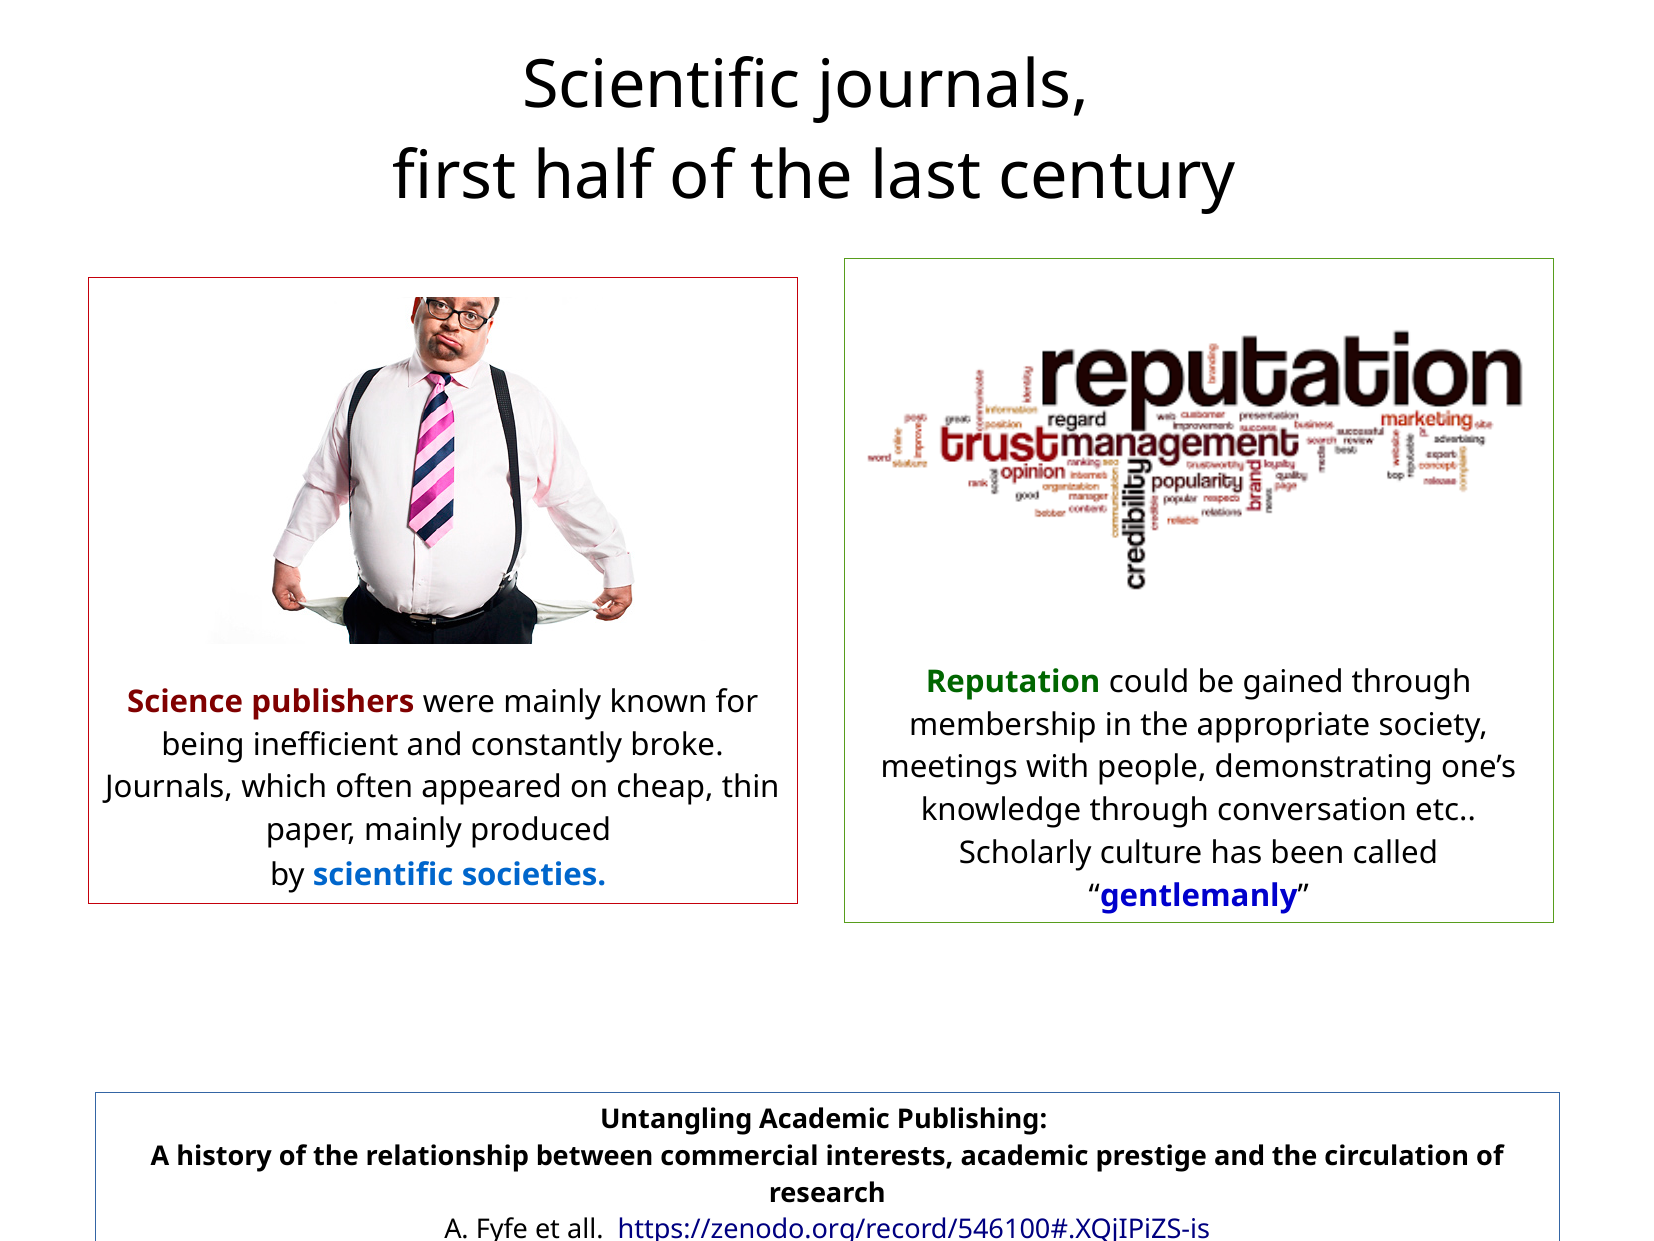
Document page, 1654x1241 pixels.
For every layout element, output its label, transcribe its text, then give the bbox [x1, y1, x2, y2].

text_box Scientific journals, first half of the last century [11, 29, 1619, 208]
picture [861, 325, 1530, 597]
picture [135, 297, 739, 644]
text_box Untangling Academic Publishing: A history of the relationship between commercial interests, academic prestige and the circulation of research A. Fyfe et all. https://zenodo.org/record/546100#.XQjIPiZS-is [95, 1092, 1560, 1211]
text_box Reputation could be gained through membership in the appropriate society, meetings with people, demonstrating one’s knowledge through conversation etc.. Scholarly culture has been called “gentlemanly” [844, 277, 1554, 904]
text_box Science publishers were mainly known for being inefficient and constantly broke. Journals, which often appeared on cheap, thin paper, mainly produced by scientific societies. [88, 277, 798, 904]
